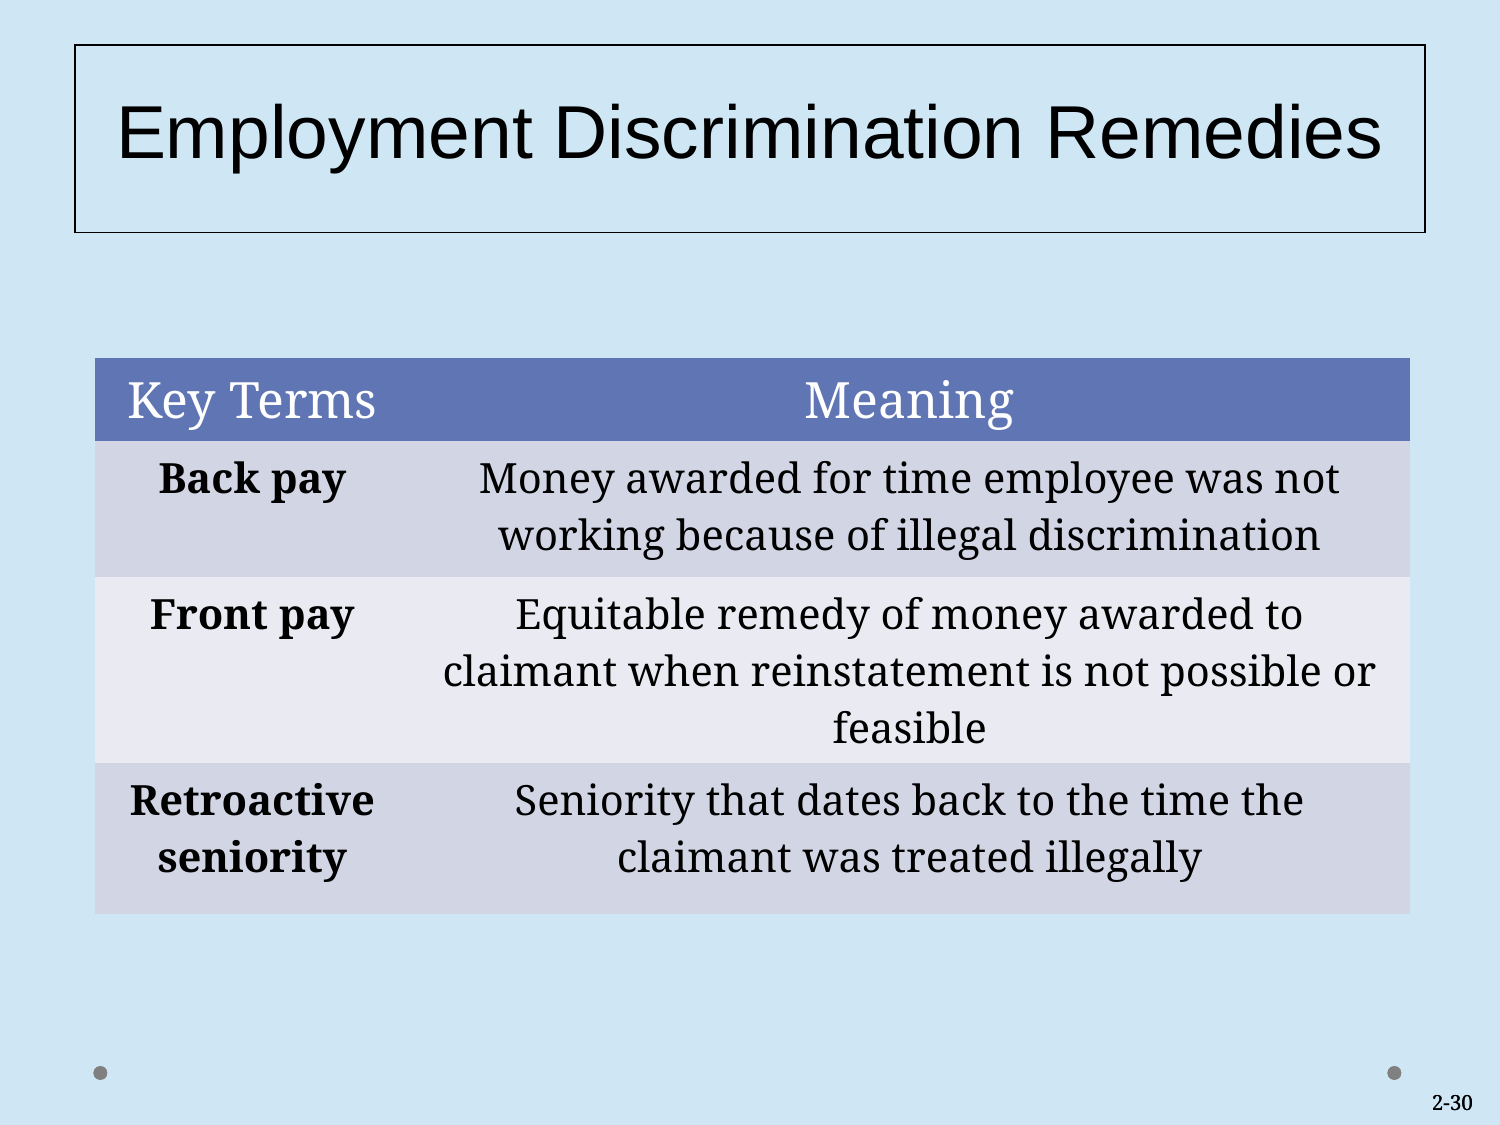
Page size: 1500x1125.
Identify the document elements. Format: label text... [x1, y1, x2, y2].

table_cell Retroactive seniority [95, 763, 409, 914]
table_cell Back pay [95, 441, 409, 577]
table_header Meaning [409, 358, 1410, 441]
title Employment Discrimination Remedies [75, 45, 1425, 233]
table_cell Seniority that dates back to the time the claimant was treated illegally [409, 763, 1410, 914]
table_cell Front pay [95, 577, 409, 763]
table_cell Equitable remedy of money awarded to claimant when reinstatement is not possible or feasible [409, 577, 1410, 763]
table_header Key Terms [95, 358, 409, 441]
table_cell Money awarded for time employee was not working because of illegal discrimination [409, 441, 1410, 577]
